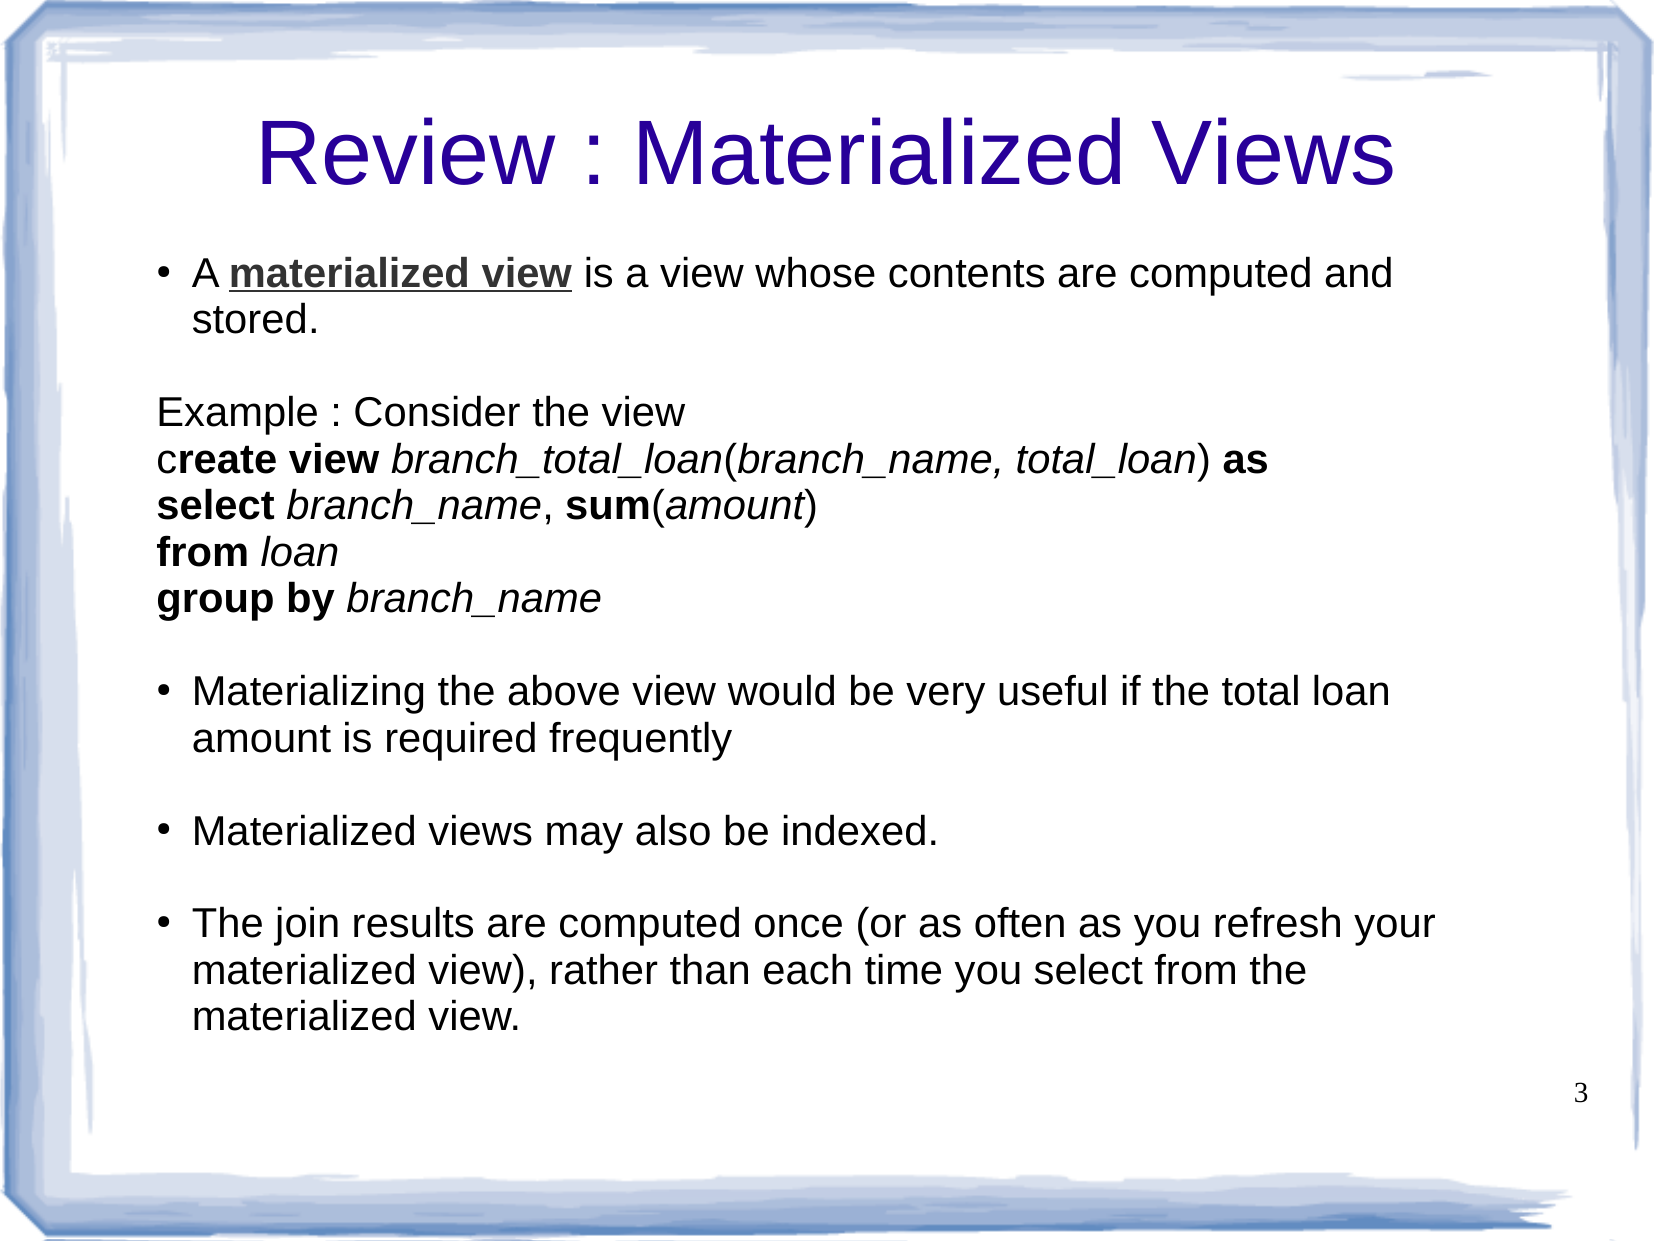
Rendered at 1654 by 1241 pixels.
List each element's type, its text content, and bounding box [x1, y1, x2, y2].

text_box A materialized view is a view whose contents are computed and stored. Example : Consider the view create view branch_total_loan(branch_name, total_loan) as select branch_name, sum(amount) from loan group by branch_name Materializing the above view would be very useful if the total loan amount is required frequently Materialized views may also be indexed. The join results are computed once (or as often as you refresh your materialized view), rather than each time you select from the materialized view. [141, 242, 1524, 1048]
title Review : Materialized Views [82, 49, 1571, 257]
picture [0, 0, 1654, 1241]
